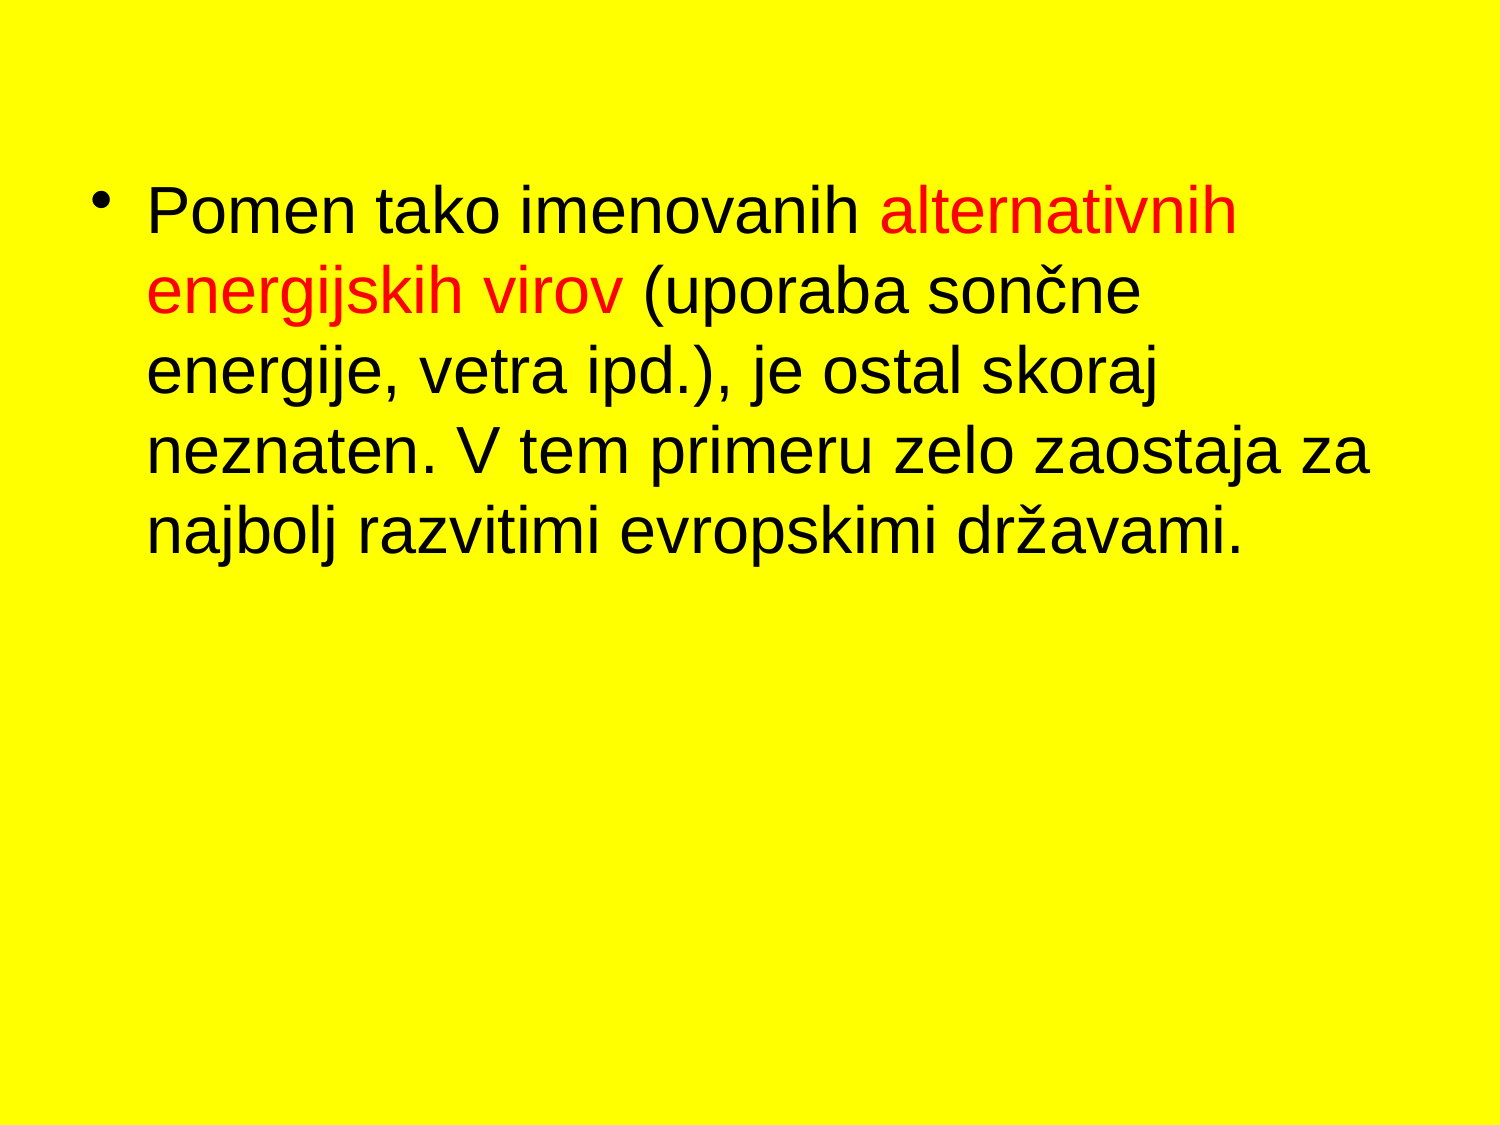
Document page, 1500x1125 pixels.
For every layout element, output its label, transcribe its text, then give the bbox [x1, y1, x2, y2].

list Pomen tako imenovanih alternativnih energijskih virov (uporaba sončne energije, vetra ipd.), je ostal skoraj neznaten. V tem primeru zelo zaostaja za najbolj razvitimi evropskimi državami. [75, 66, 1425, 929]
